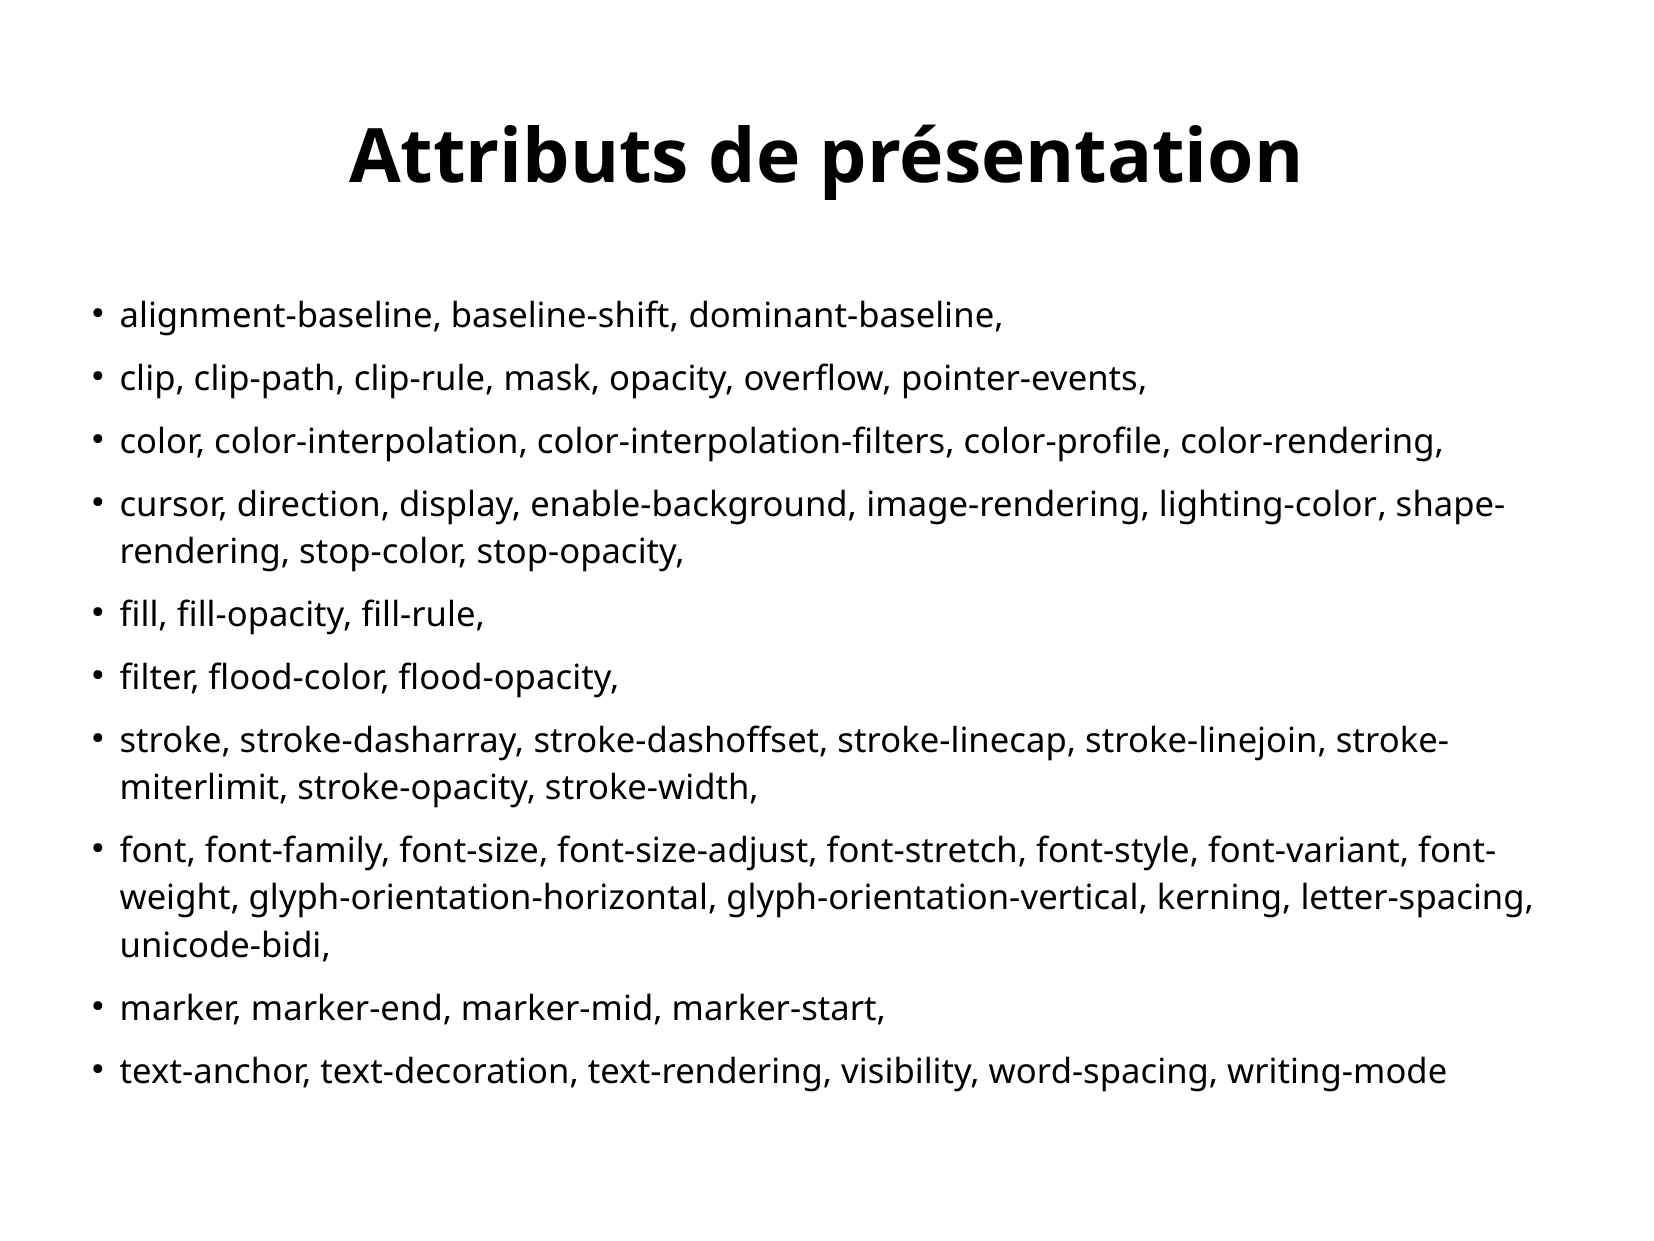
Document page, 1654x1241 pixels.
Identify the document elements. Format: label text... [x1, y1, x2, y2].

list alignment-baseline, baseline-shift, dominant-baseline, clip, clip-path, clip-rule, mask, opacity, overflow, pointer-events, color, color-interpolation, color-interpolation-filters, color-profile, color-rendering, cursor, direction, display, enable-background, image-rendering, lighting-color, shape-rendering, stop-color, stop-opacity, fill, fill-opacity, fill-rule, filter, flood-color, flood-opacity, stroke, stroke-dasharray, stroke-dashoffset, stroke-linecap, stroke-linejoin, stroke-miterlimit, stroke-opacity, stroke-width, font, font-family, font-size, font-size-adjust, font-stretch, font-style, font-variant, font-weight, glyph-orientation-horizontal, glyph-orientation-vertical, kerning, letter-spacing, unicode-bidi, marker, marker-end, marker-mid, marker-start, text-anchor, text-decoration, text-rendering, visibility, word-spacing, writing-mode [82, 290, 1571, 1109]
title Attributs de présentation [82, 49, 1571, 257]
